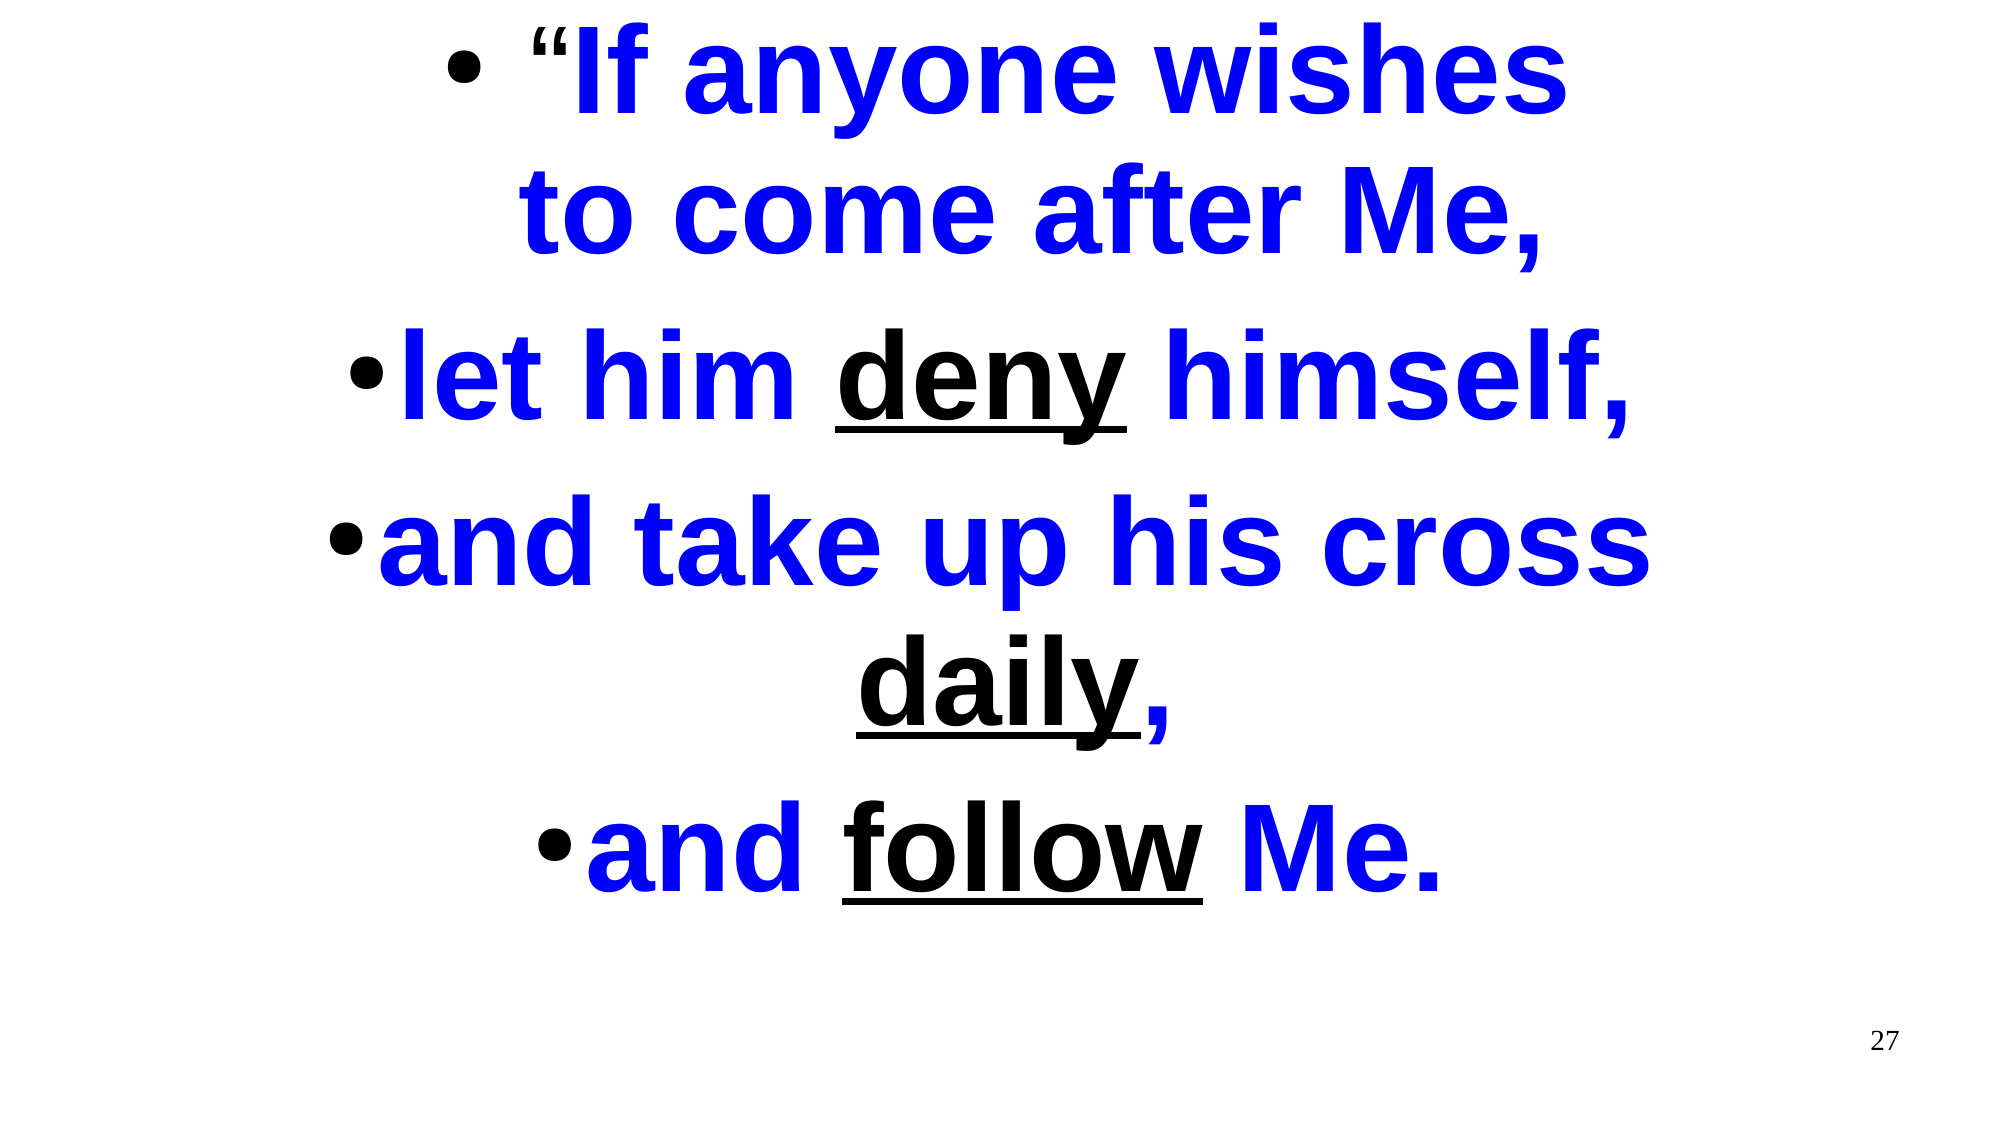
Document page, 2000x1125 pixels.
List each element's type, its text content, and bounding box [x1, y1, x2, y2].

list “If anyone wishes to come after Me, let him deny himself, and take up his cross daily, and follow Me. [0, 0, 1996, 1123]
